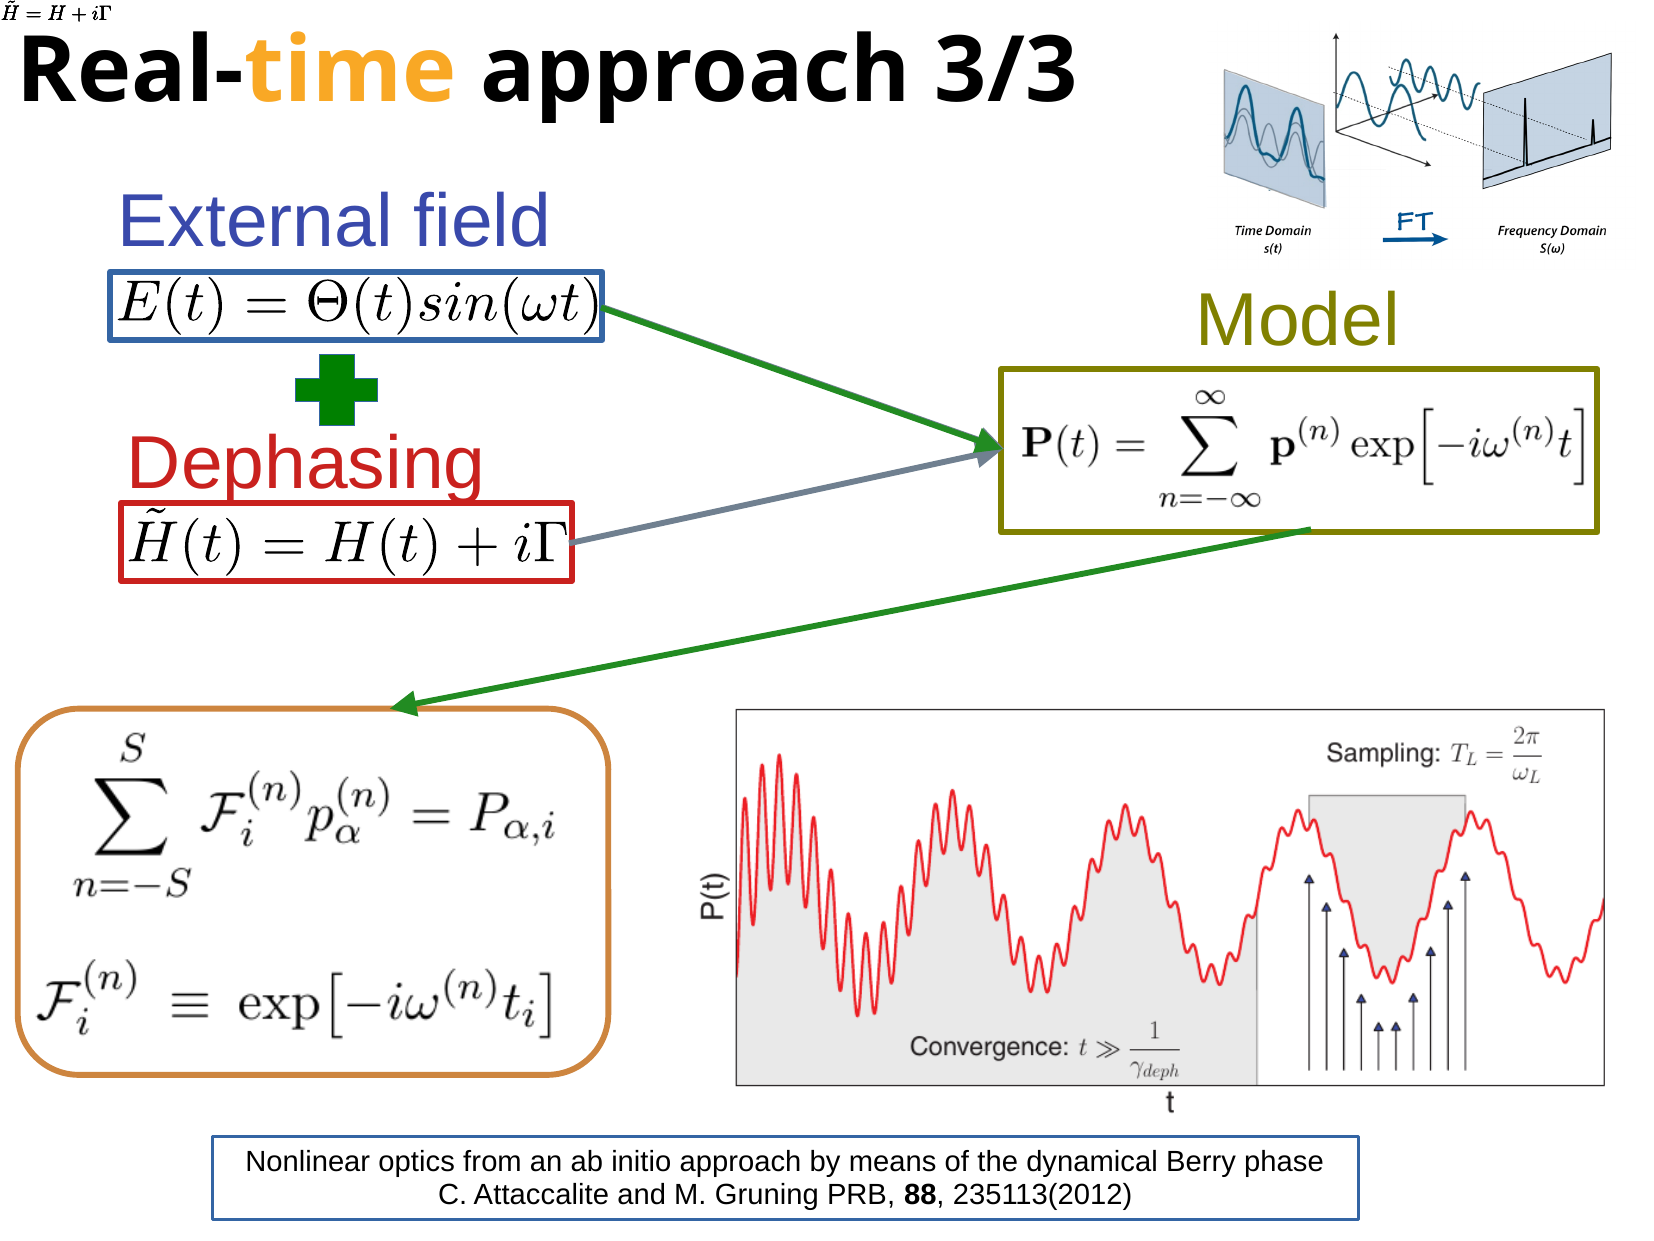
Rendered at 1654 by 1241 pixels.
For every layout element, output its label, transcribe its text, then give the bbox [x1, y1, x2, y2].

text_box Nonlinear optics from an ab initio approach by means of the dynamical Berry phase C. Attaccalite and M. Gruning PRB, 88, 235113(2012) [212, 1136, 1359, 1220]
text_box External field [103, 171, 591, 262]
picture [21, 712, 591, 909]
picture [17, 708, 58, 749]
picture [681, 684, 1630, 1134]
picture [11, 933, 20, 1041]
text_box Dephasing [112, 413, 600, 504]
picture [113, 274, 600, 337]
picture [124, 505, 569, 578]
picture [21, 933, 559, 1041]
text_box [295, 354, 378, 426]
picture [1207, 21, 1636, 271]
picture [0, 0, 112, 23]
text_box Model [1181, 270, 1430, 360]
title Real-time approach 3/3 [0, 45, 1111, 136]
picture [1003, 372, 1595, 530]
picture [568, 708, 591, 722]
